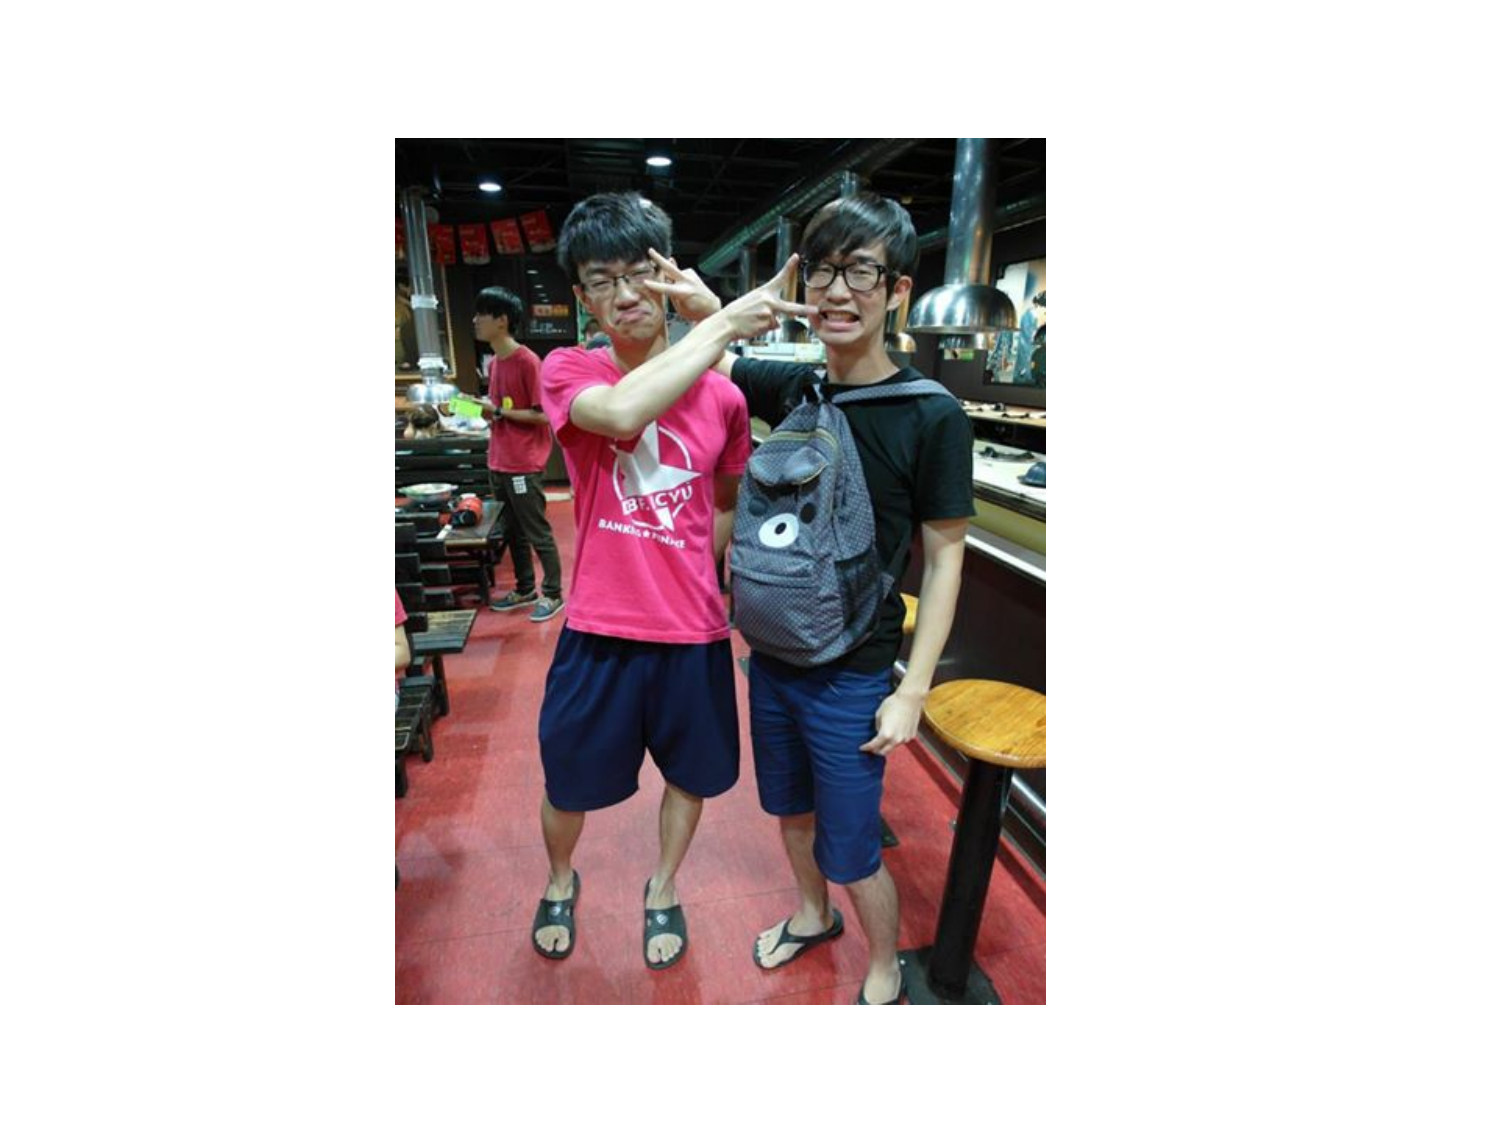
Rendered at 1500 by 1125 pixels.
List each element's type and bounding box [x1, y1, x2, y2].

picture [395, 138, 1046, 1005]
